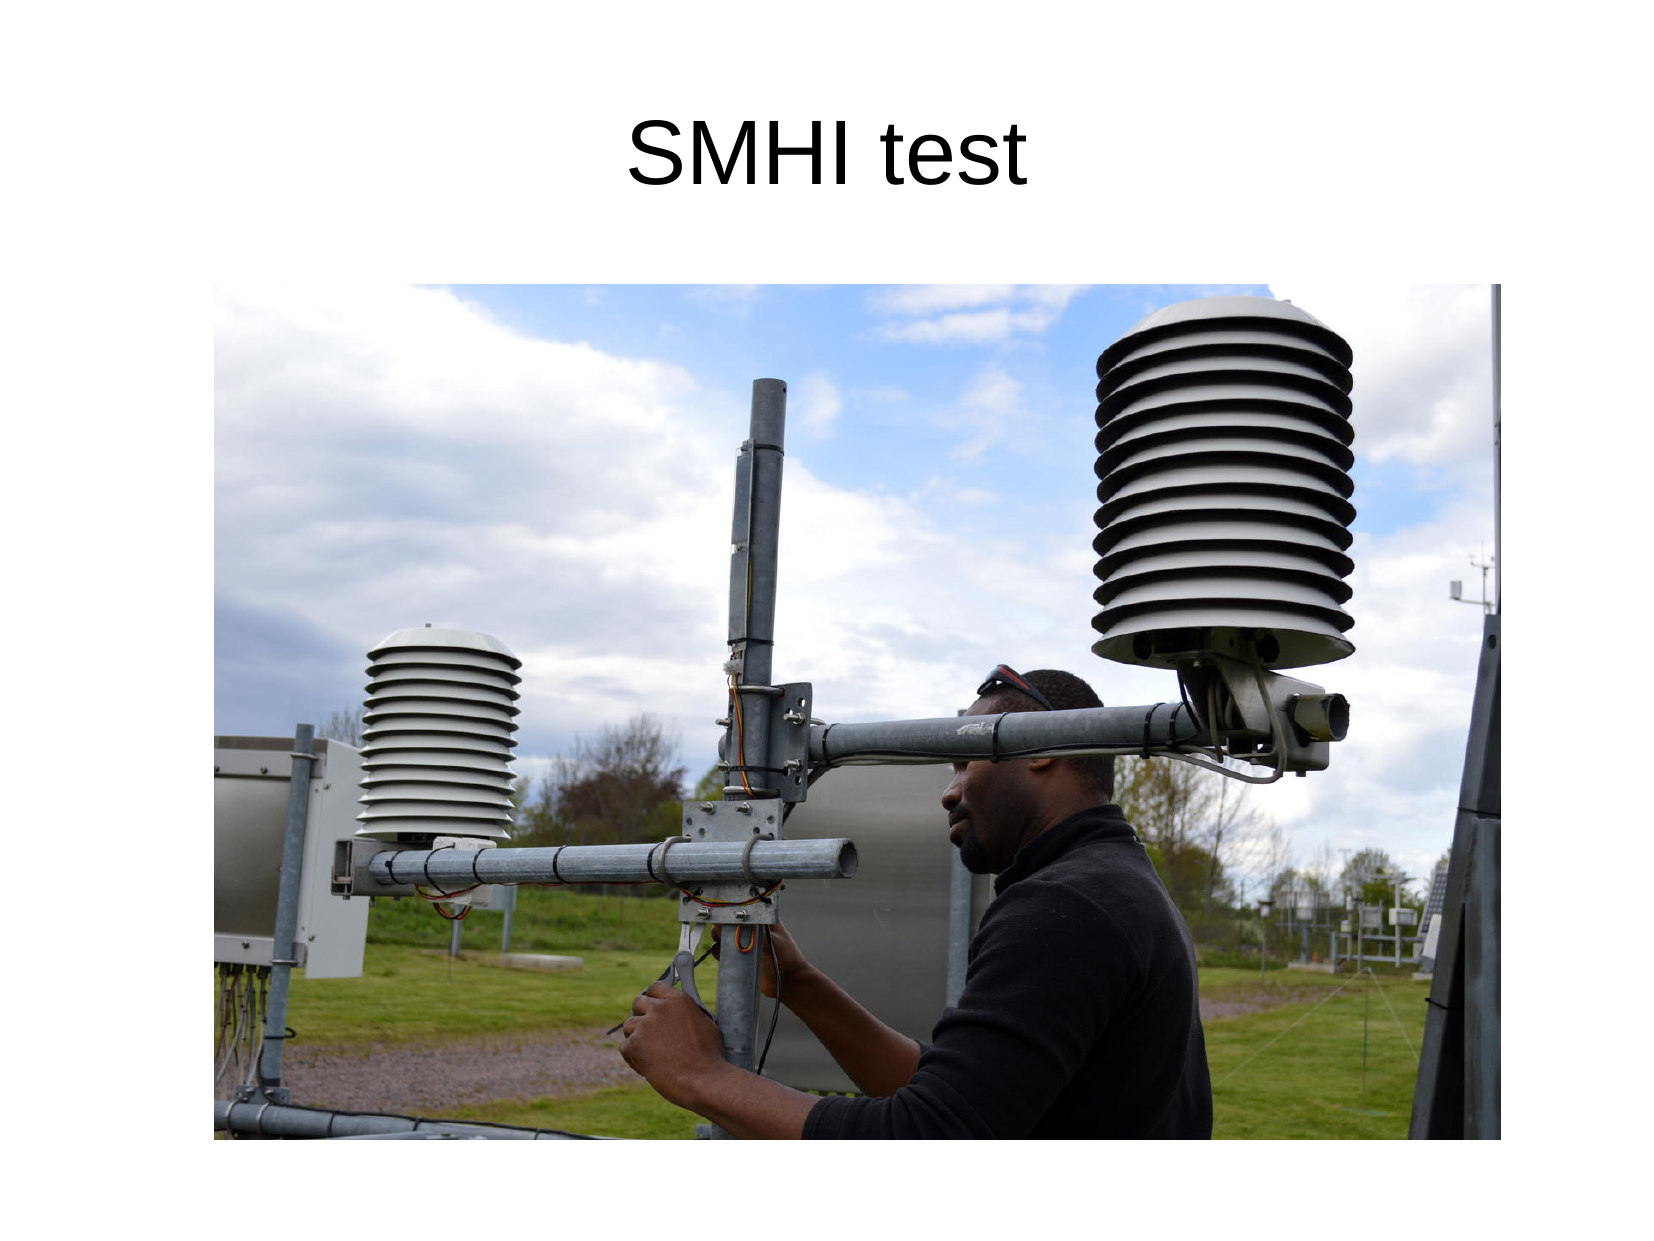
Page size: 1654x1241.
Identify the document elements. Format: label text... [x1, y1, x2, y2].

title SMHI test [82, 49, 1571, 257]
picture [214, 284, 1501, 1141]
